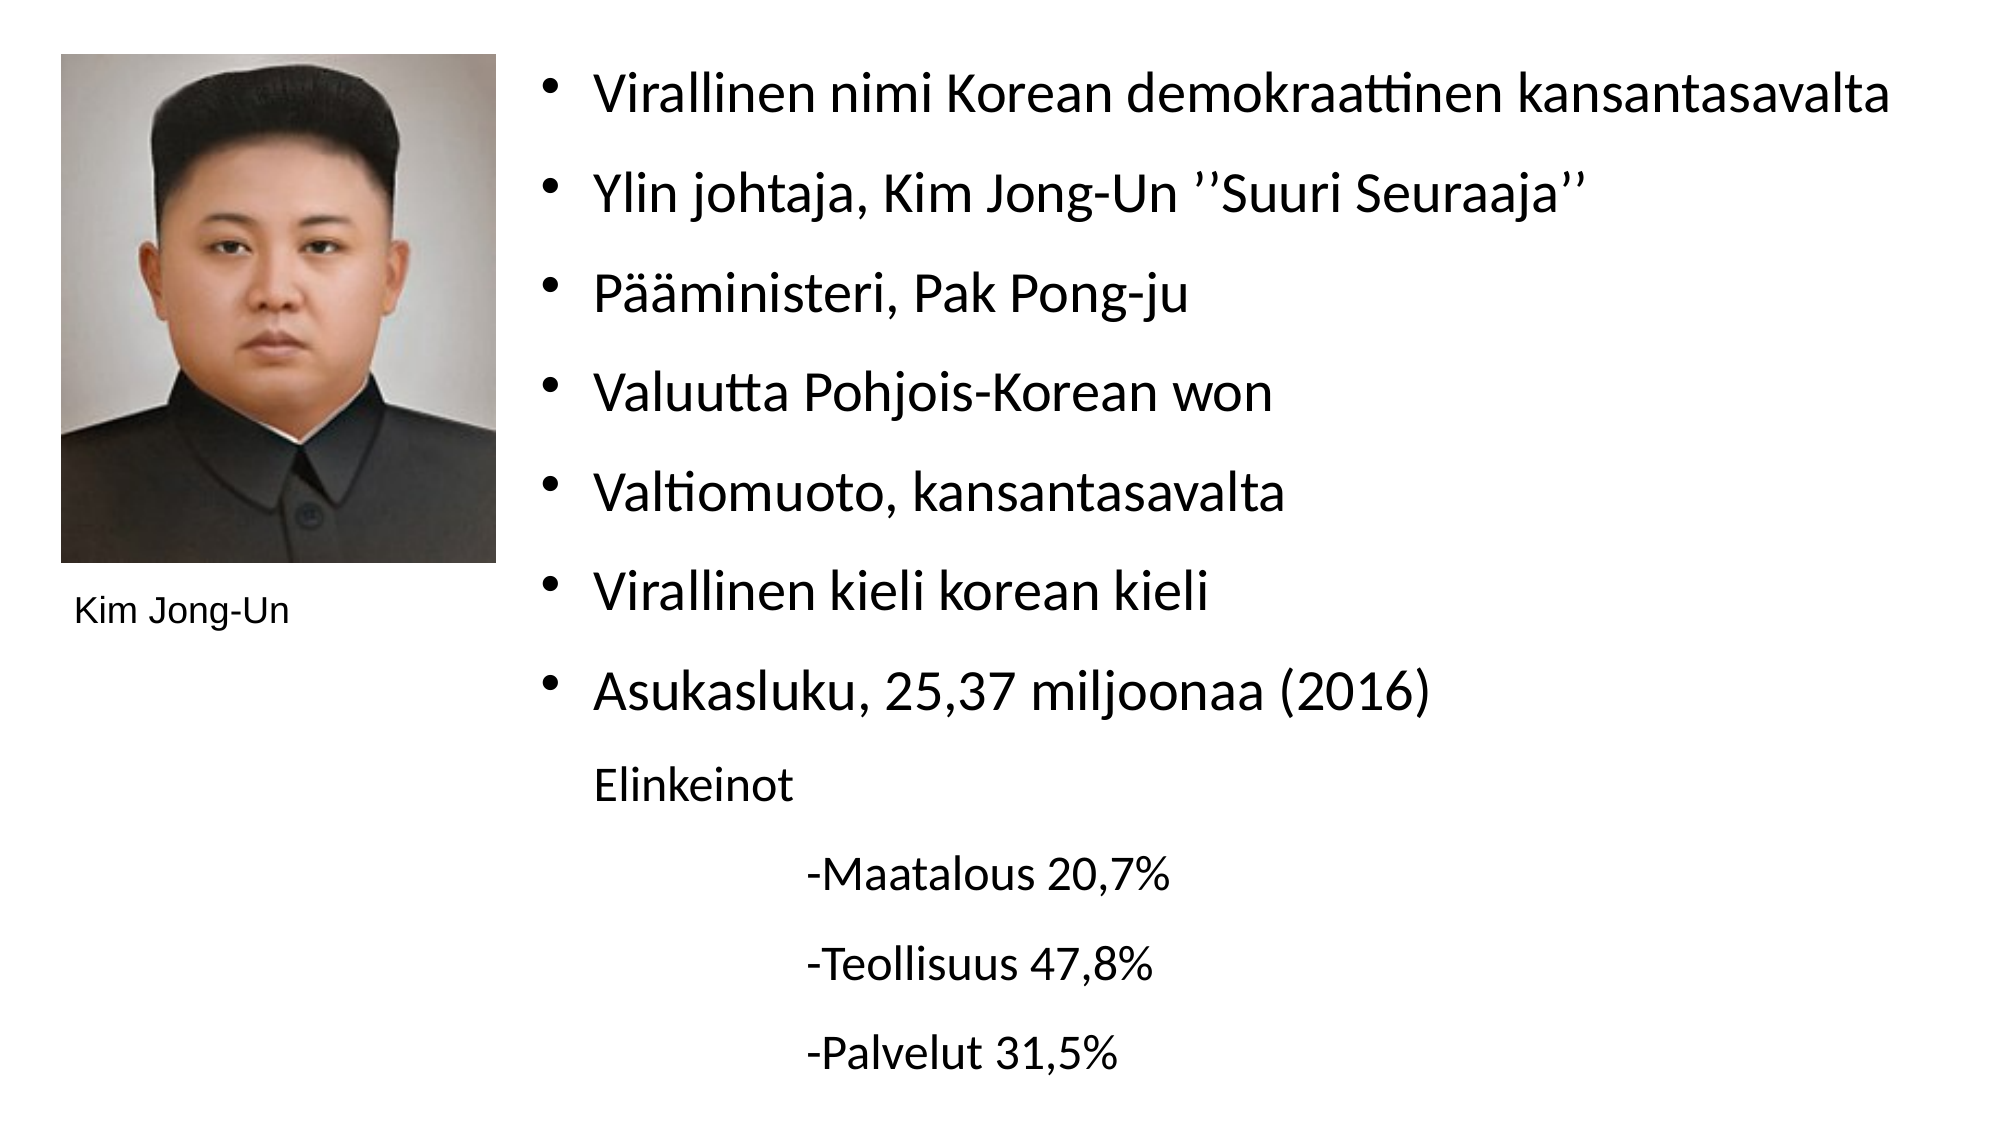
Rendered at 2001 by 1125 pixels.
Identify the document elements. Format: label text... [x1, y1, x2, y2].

picture [61, 54, 496, 563]
text_box Kim Jong-Un [58, 578, 461, 636]
text_box Virallinen nimi Korean demokraattinen kansantasavalta Ylin johtaja, Kim Jong-Un ’’Suuri Seuraaja’’ Pääministeri, Pak Pong-ju Valuutta Pohjois-Korean won Valtiomuoto, kansantasavalta Virallinen kieli korean kieli Asukasluku, 25,37 miljoonaa (2016) Elinkeinot -Maatalous 20,7% -Teollisuus 47,8% -Palvelut 31,5% [522, 54, 1985, 1071]
